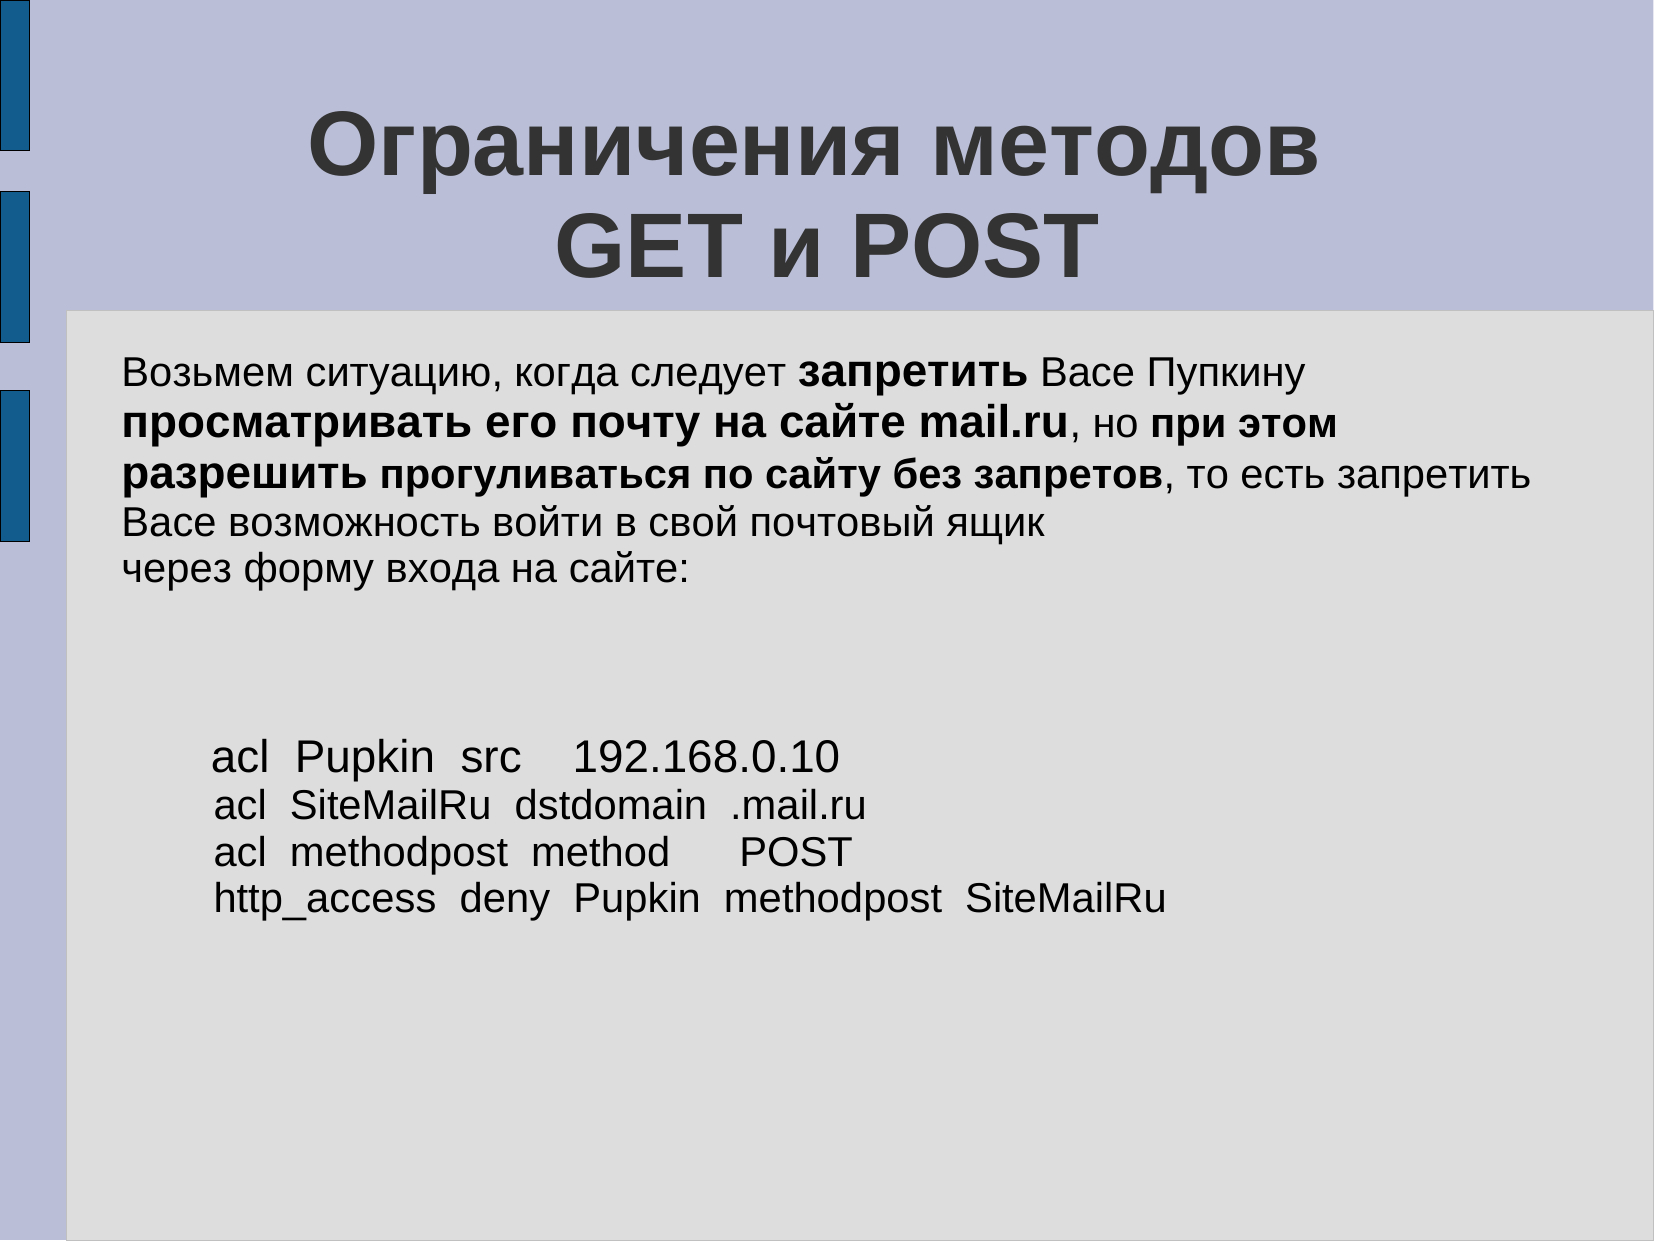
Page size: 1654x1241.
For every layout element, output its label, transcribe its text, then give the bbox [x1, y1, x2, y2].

title Ограничения методов GET и POST [121, 76, 1534, 313]
list Возьмем ситуацию, когда следует запретить Васе Пупкину просматривать его почту на сайте mail.ru, но при этом разрешить прогуливаться по сайту без запретов, то есть запретить Васе возможность войти в свой почтовый ящик через форму входа на сайте: acl Pupkin src 192.168.0.10 acl SiteMailRu dstdomain .mail.ru acl methodpost method POST http_access deny Pupkin methodpost SiteMailRu [121, 344, 1534, 1149]
